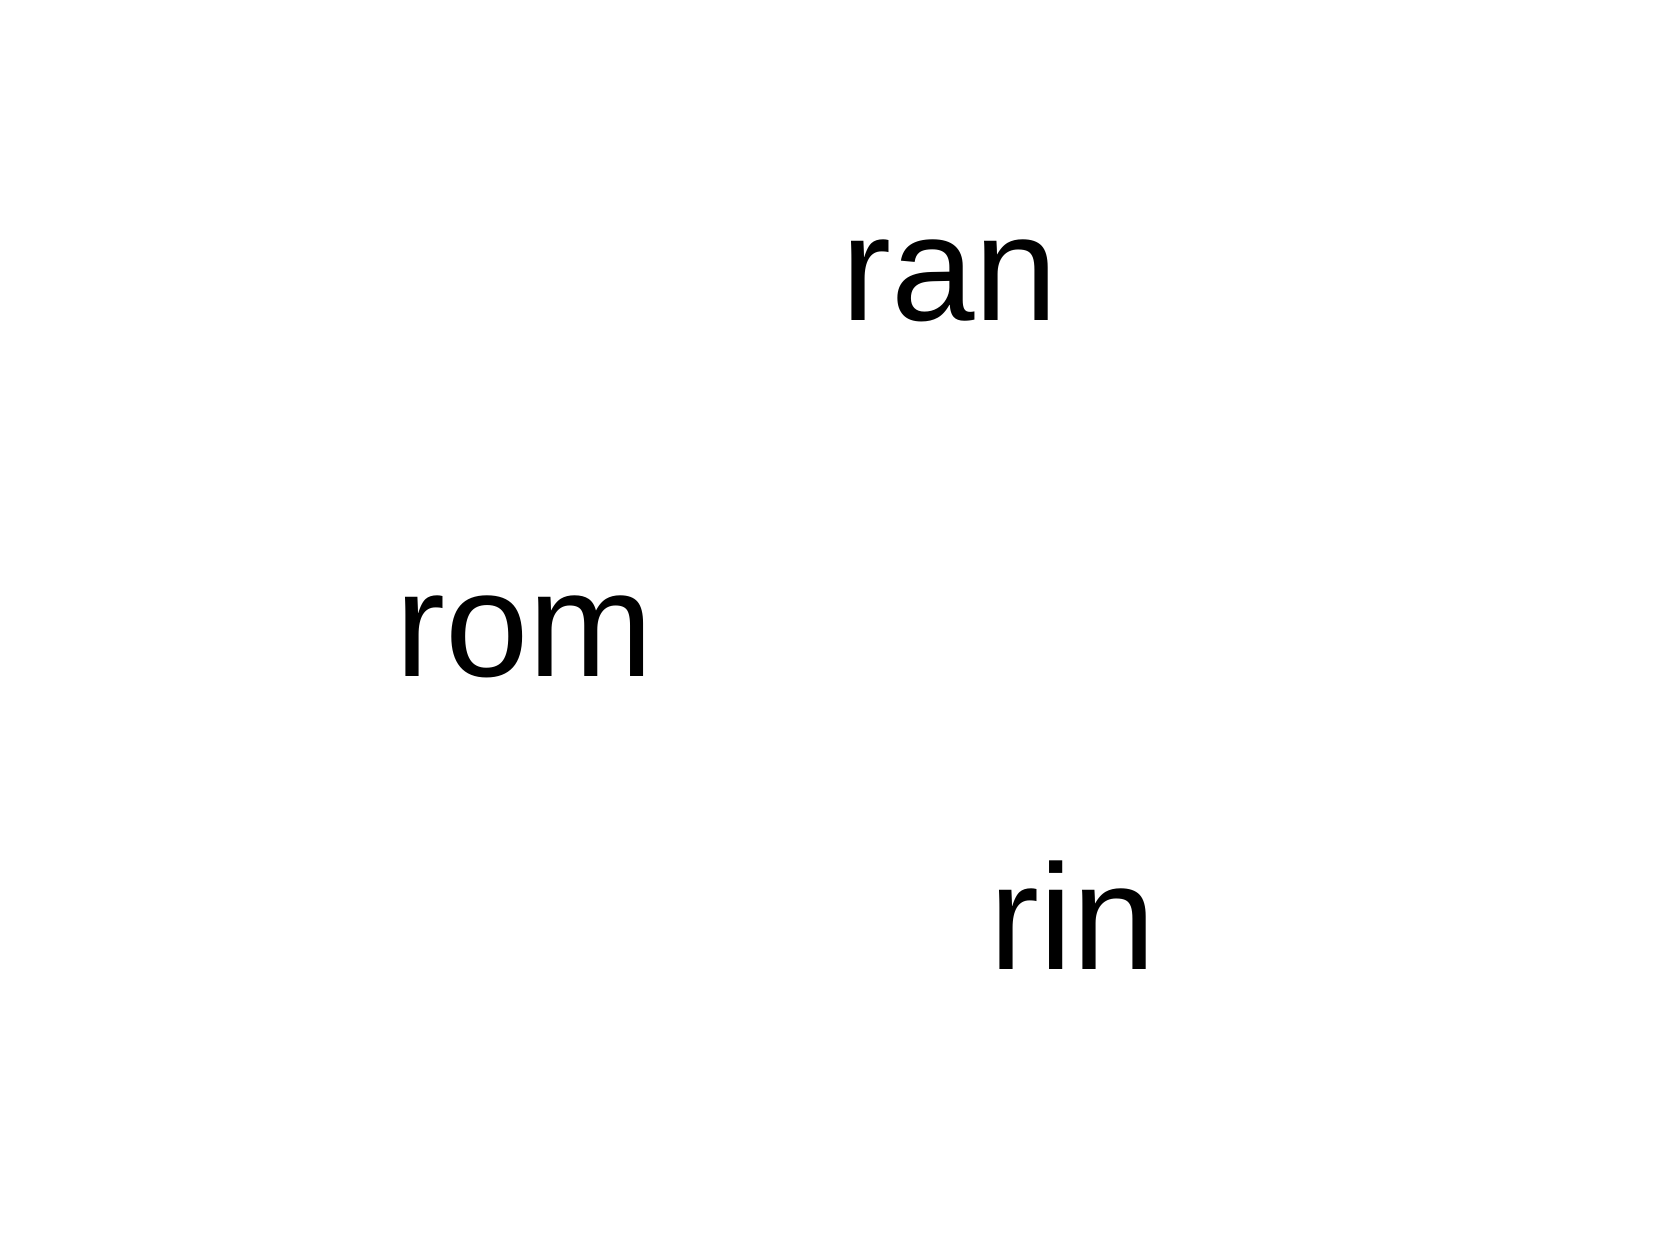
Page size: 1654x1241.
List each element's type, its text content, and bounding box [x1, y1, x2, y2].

text_box rom [380, 533, 1279, 717]
text_box ran [826, 177, 1211, 360]
text_box rin [974, 826, 1300, 1010]
